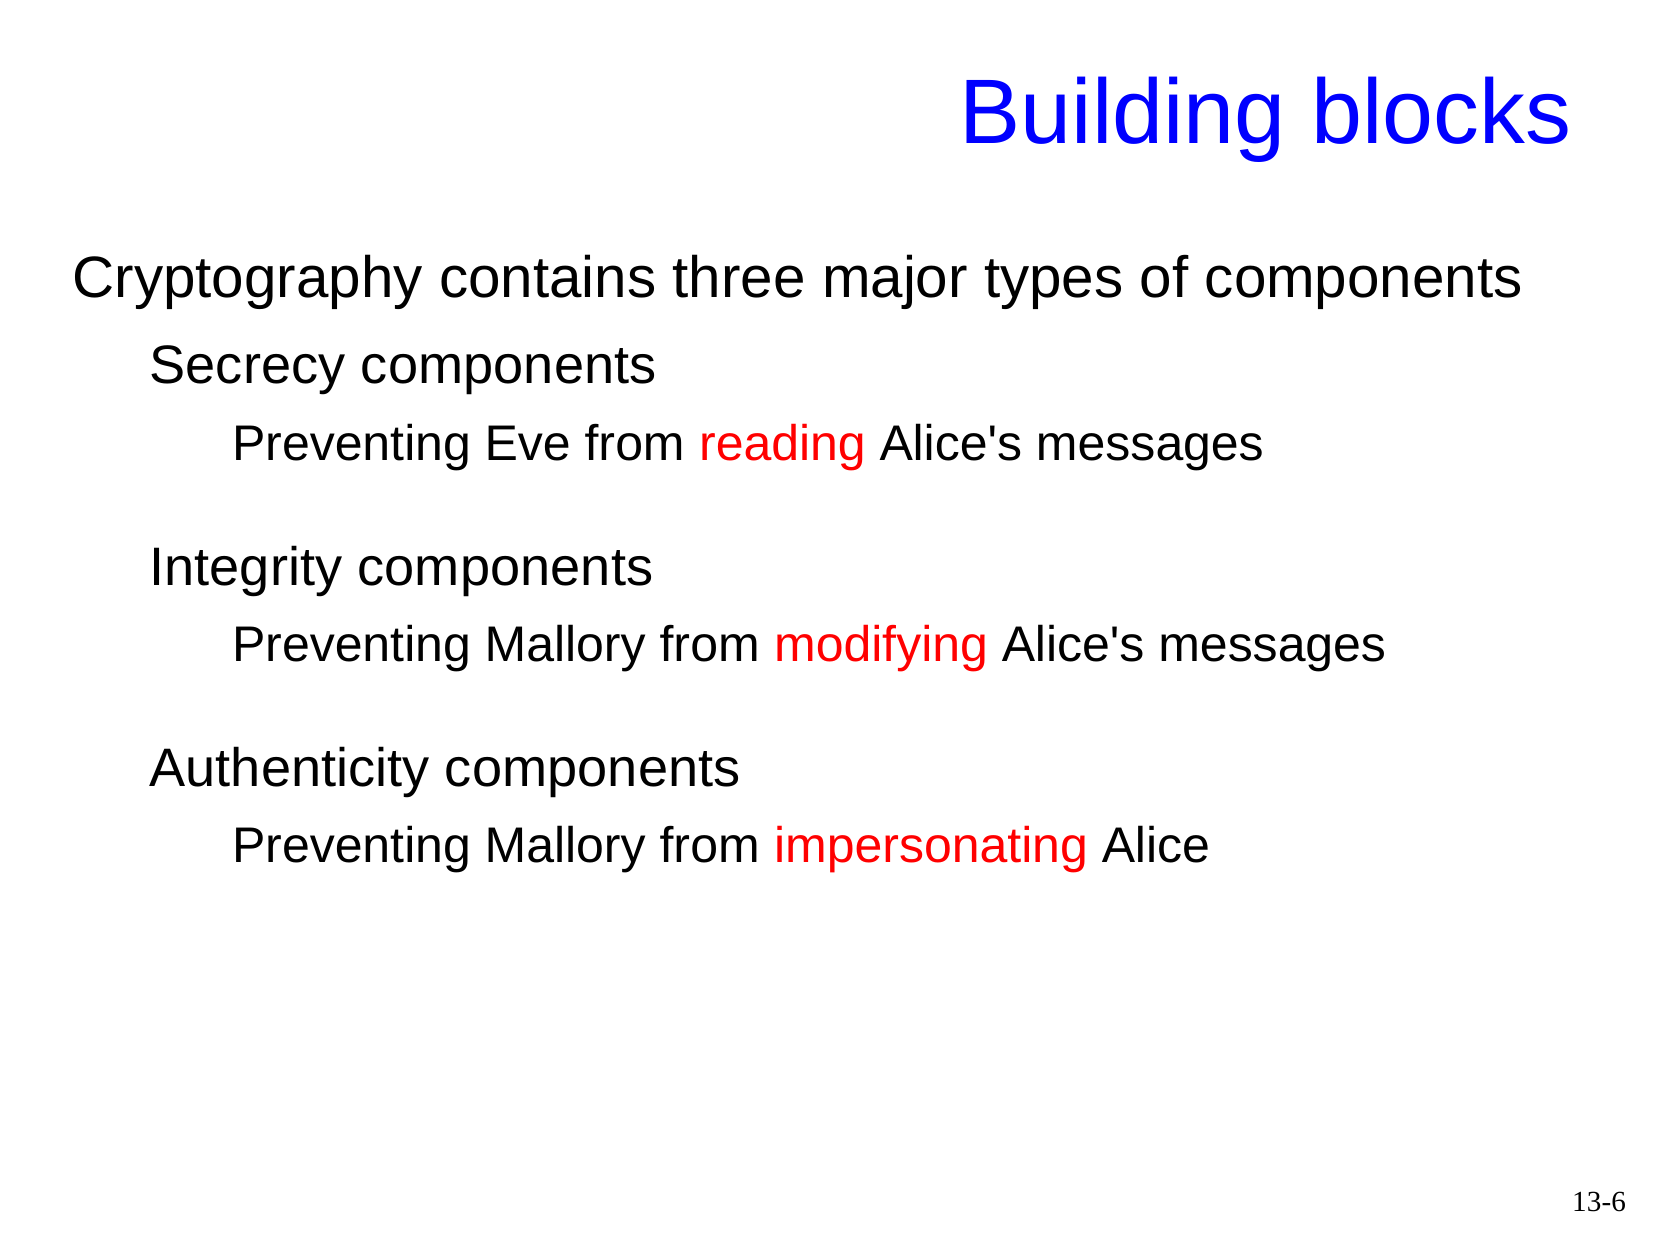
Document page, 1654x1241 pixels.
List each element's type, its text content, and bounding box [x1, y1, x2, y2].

title Building blocks [84, 11, 1573, 219]
list Cryptography contains three major types of components Secrecy components Preventing Eve from reading Alice's messages Integrity components Preventing Mallory from modifying Alice's messages Authenticity components Preventing Mallory from impersonating Alice [55, 248, 1607, 1031]
